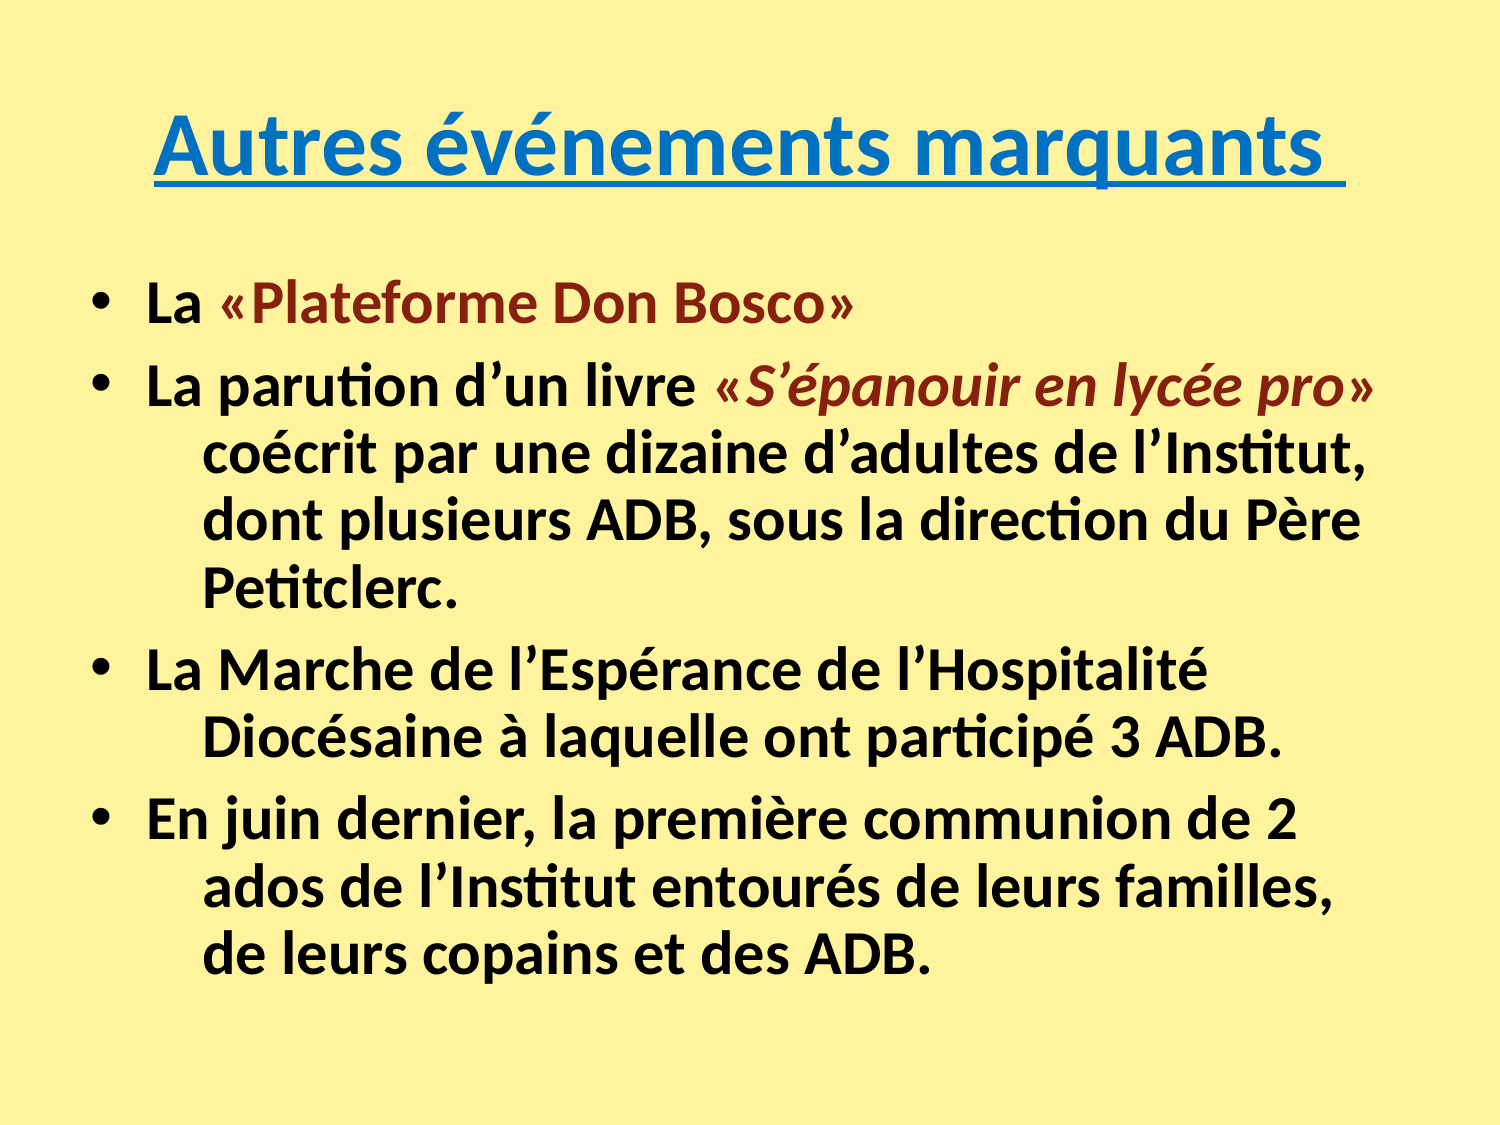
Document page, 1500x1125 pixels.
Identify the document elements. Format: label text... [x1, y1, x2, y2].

list La «Plateforme Don Bosco» La parution d’un livre «S’épanouir en lycée pro» coécrit par une dizaine d’adultes de l’Institut, dont plusieurs ADB, sous la direction du Père Petitclerc. La Marche de l’Espérance de l’Hospitalité Diocésaine à laquelle ont participé 3 ADB. En juin dernier, la première communion de 2 ados de l’Institut entourés de leurs familles, de leurs copains et des ADB. [75, 262, 1426, 1005]
title Autres événements marquants [75, 45, 1426, 233]
